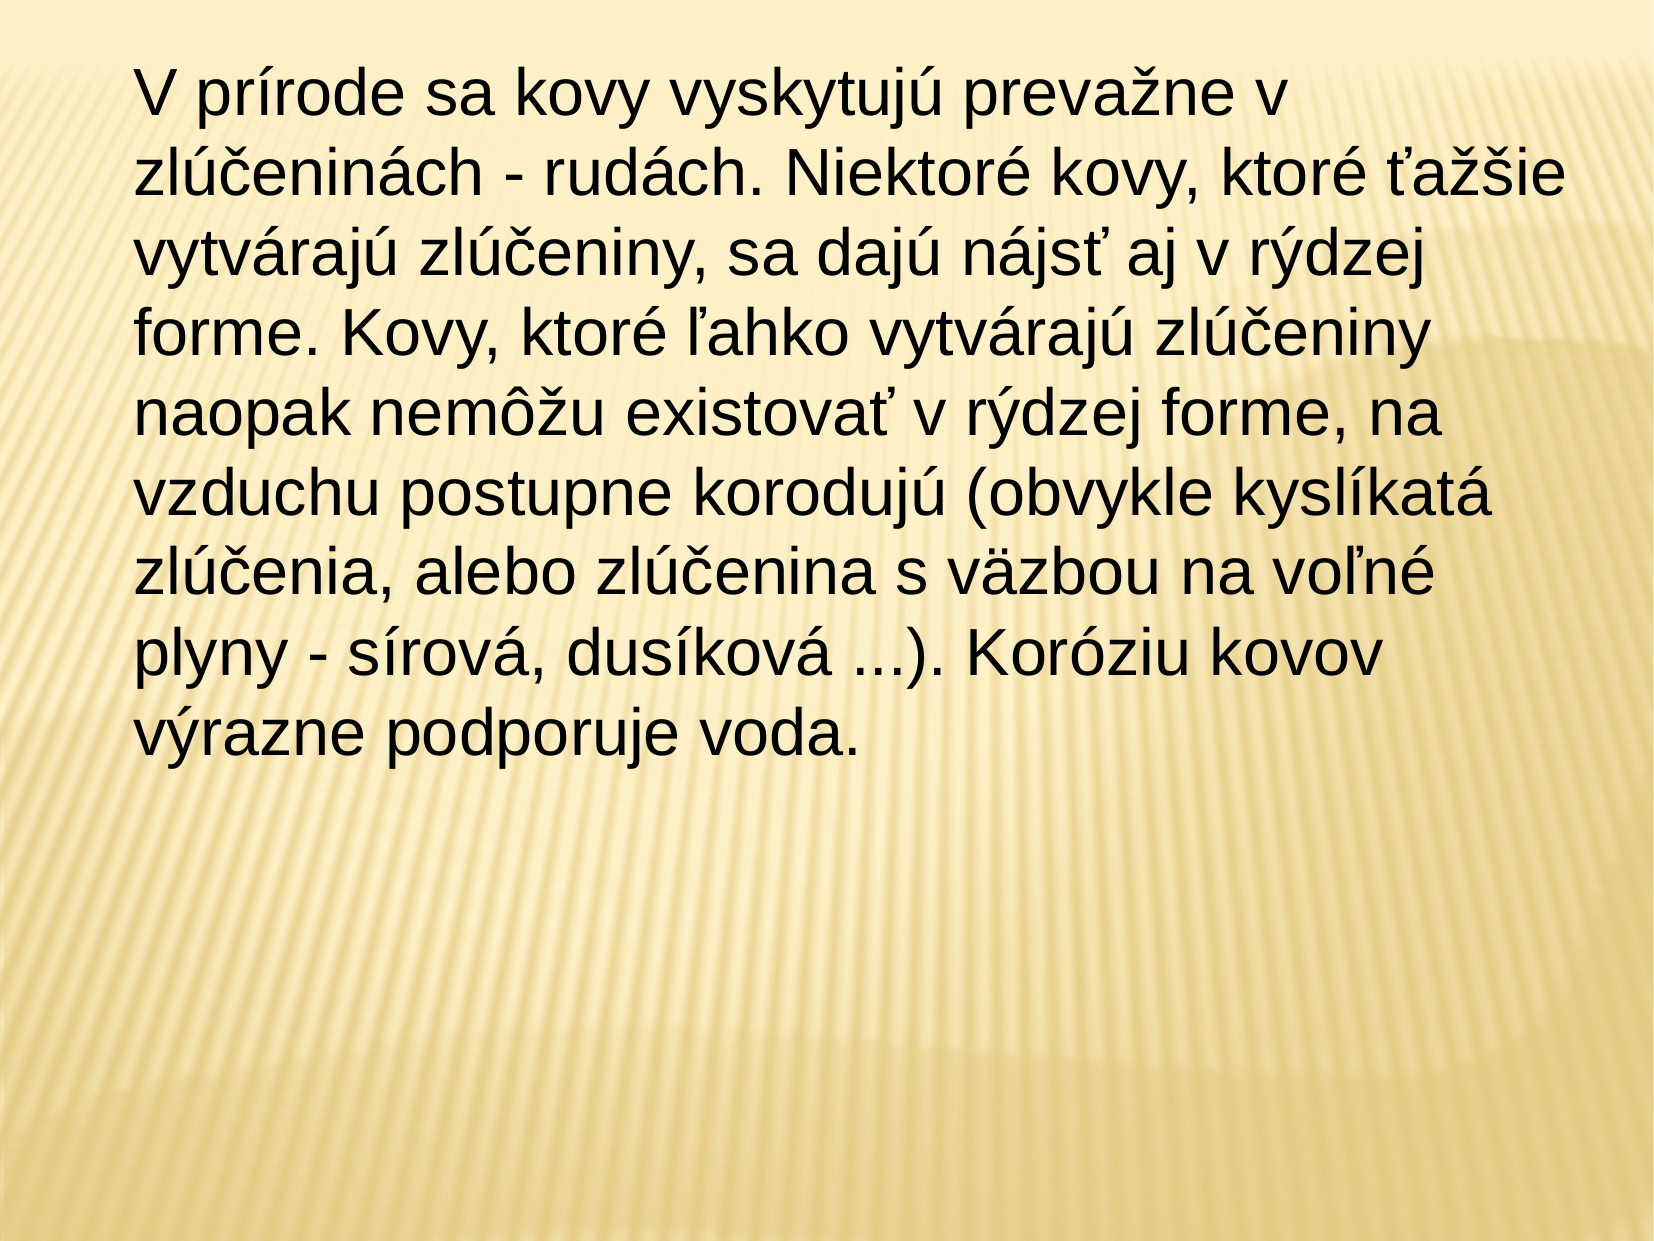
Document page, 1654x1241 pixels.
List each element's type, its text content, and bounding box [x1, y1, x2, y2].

text_box V prírode sa kovy vyskytujú prevažne v zlúčeninách - rudách. Niektoré kovy, ktoré ťažšie vytvárajú zlúčeniny, sa dajú nájsť aj v rýdzej forme. Kovy, ktoré ľahko vytvárajú zlúčeniny naopak nemôžu existovať v rýdzej forme, na vzduchu postupne korodujú (obvykle kyslíkatá zlúčenia, alebo zlúčenina s väzbou na voľné plyny - sírová, dusíková ...). Koróziu kovov výrazne podporuje voda. [118, 41, 1595, 1136]
